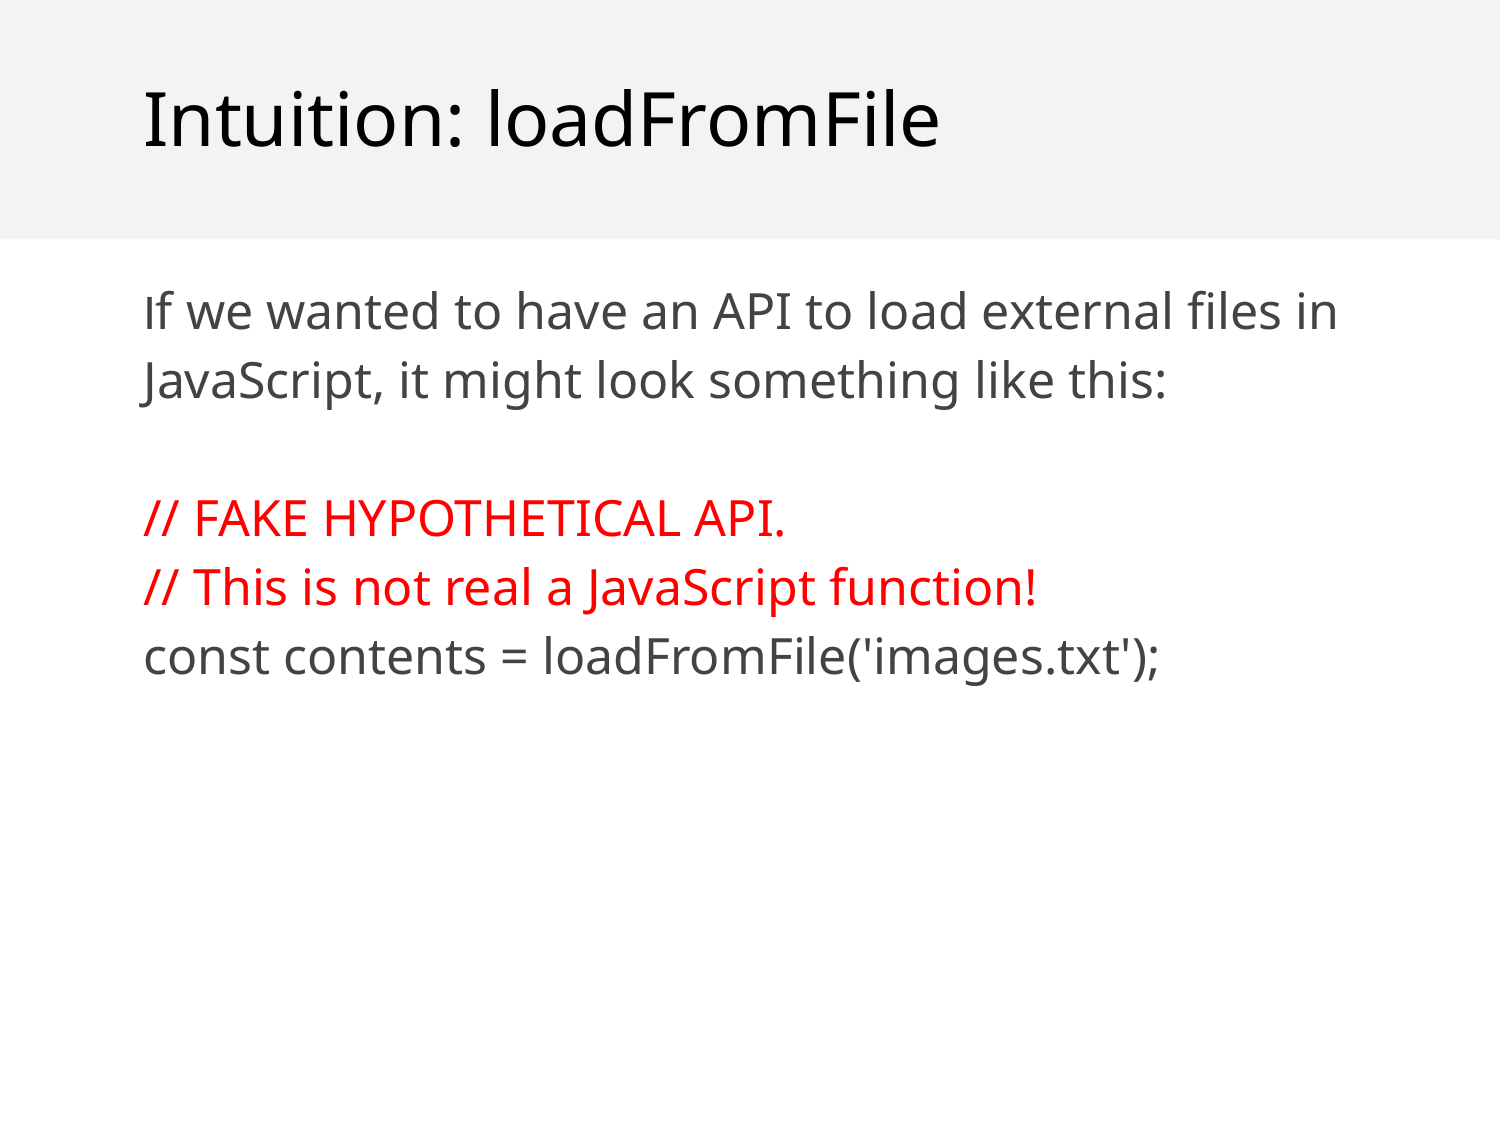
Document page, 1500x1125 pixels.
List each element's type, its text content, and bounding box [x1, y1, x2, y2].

title Intuition: loadFromFile [128, 56, 1372, 183]
list If we wanted to have an API to load external files in JavaScript, it might look something like this: // FAKE HYPOTHETICAL API. // This is not real a JavaScript function! const contents = loadFromFile('images.txt'); [128, 255, 1372, 1004]
